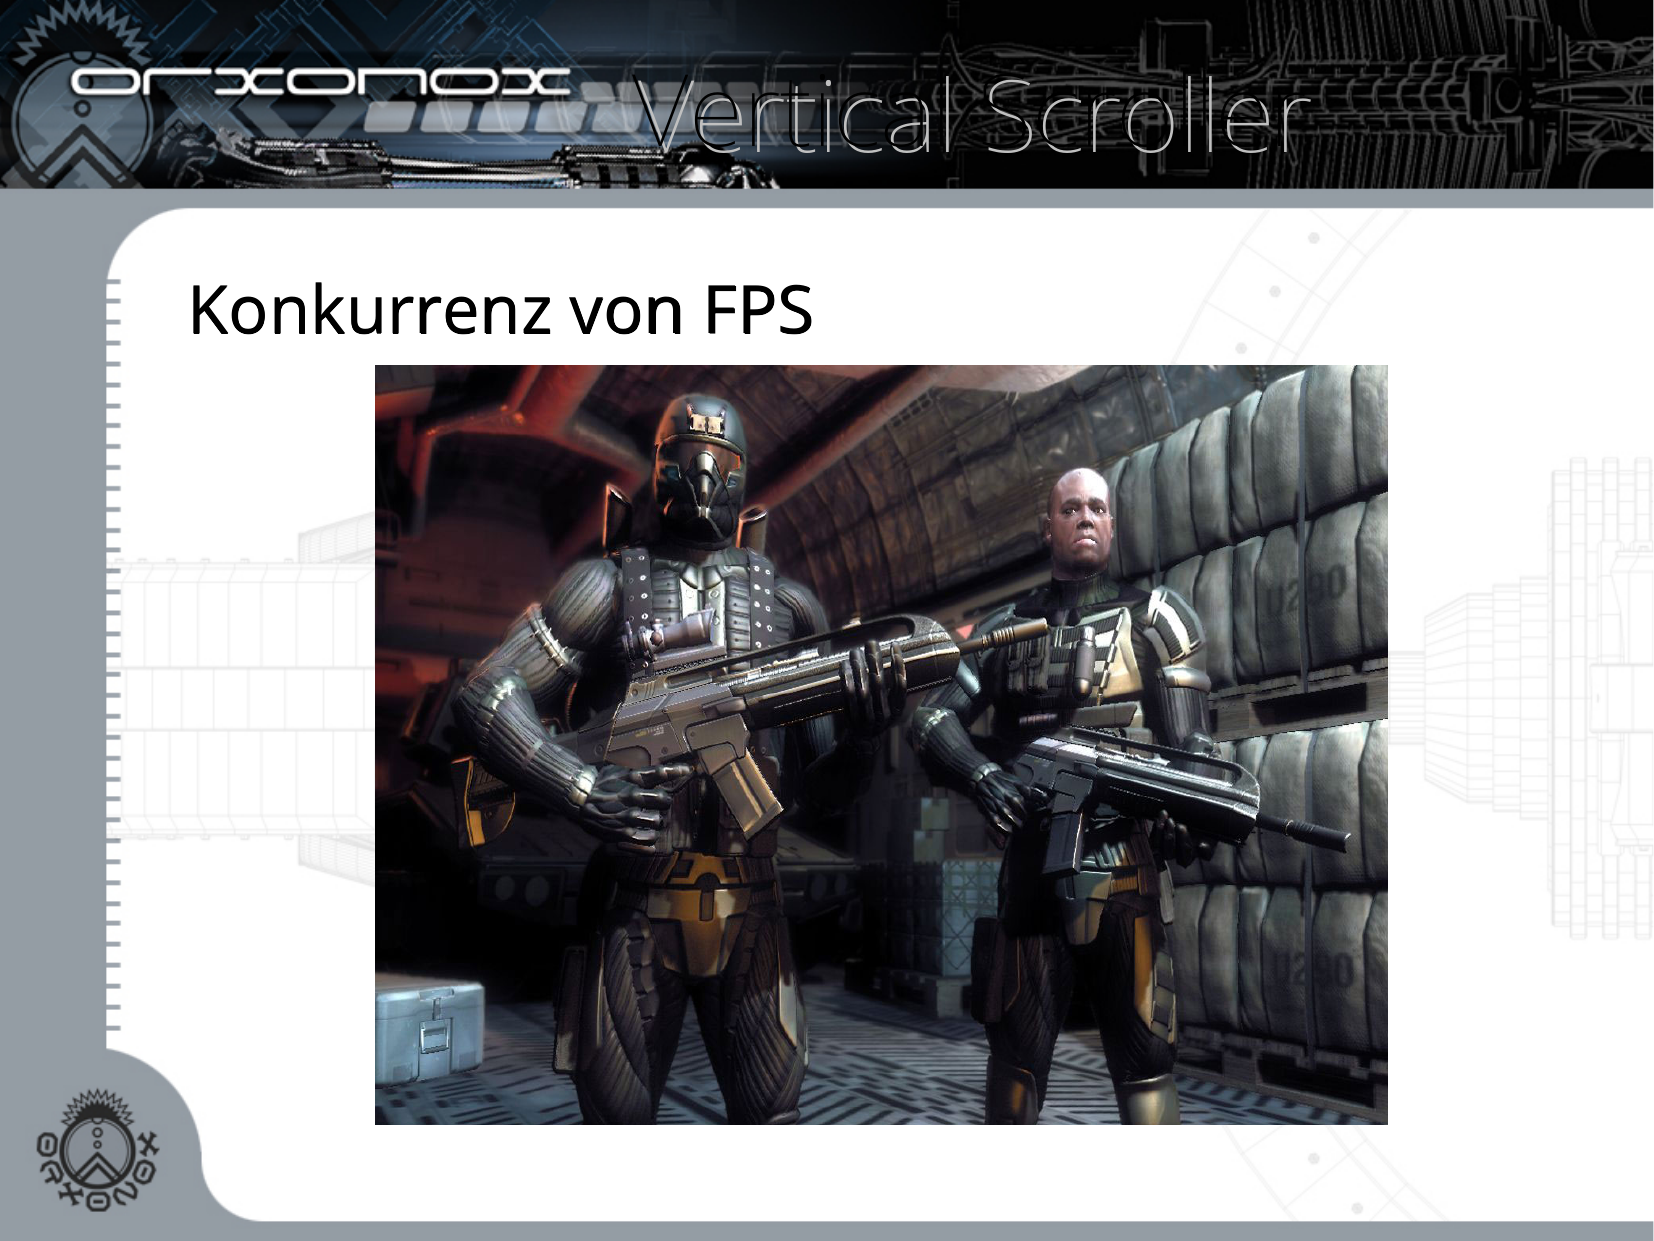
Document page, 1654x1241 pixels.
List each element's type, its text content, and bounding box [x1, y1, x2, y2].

picture [0, 0, 1654, 1241]
text_box Vertical Scroller [582, 32, 1608, 156]
text_box Konkurrenz von FPS [187, 262, 1538, 290]
